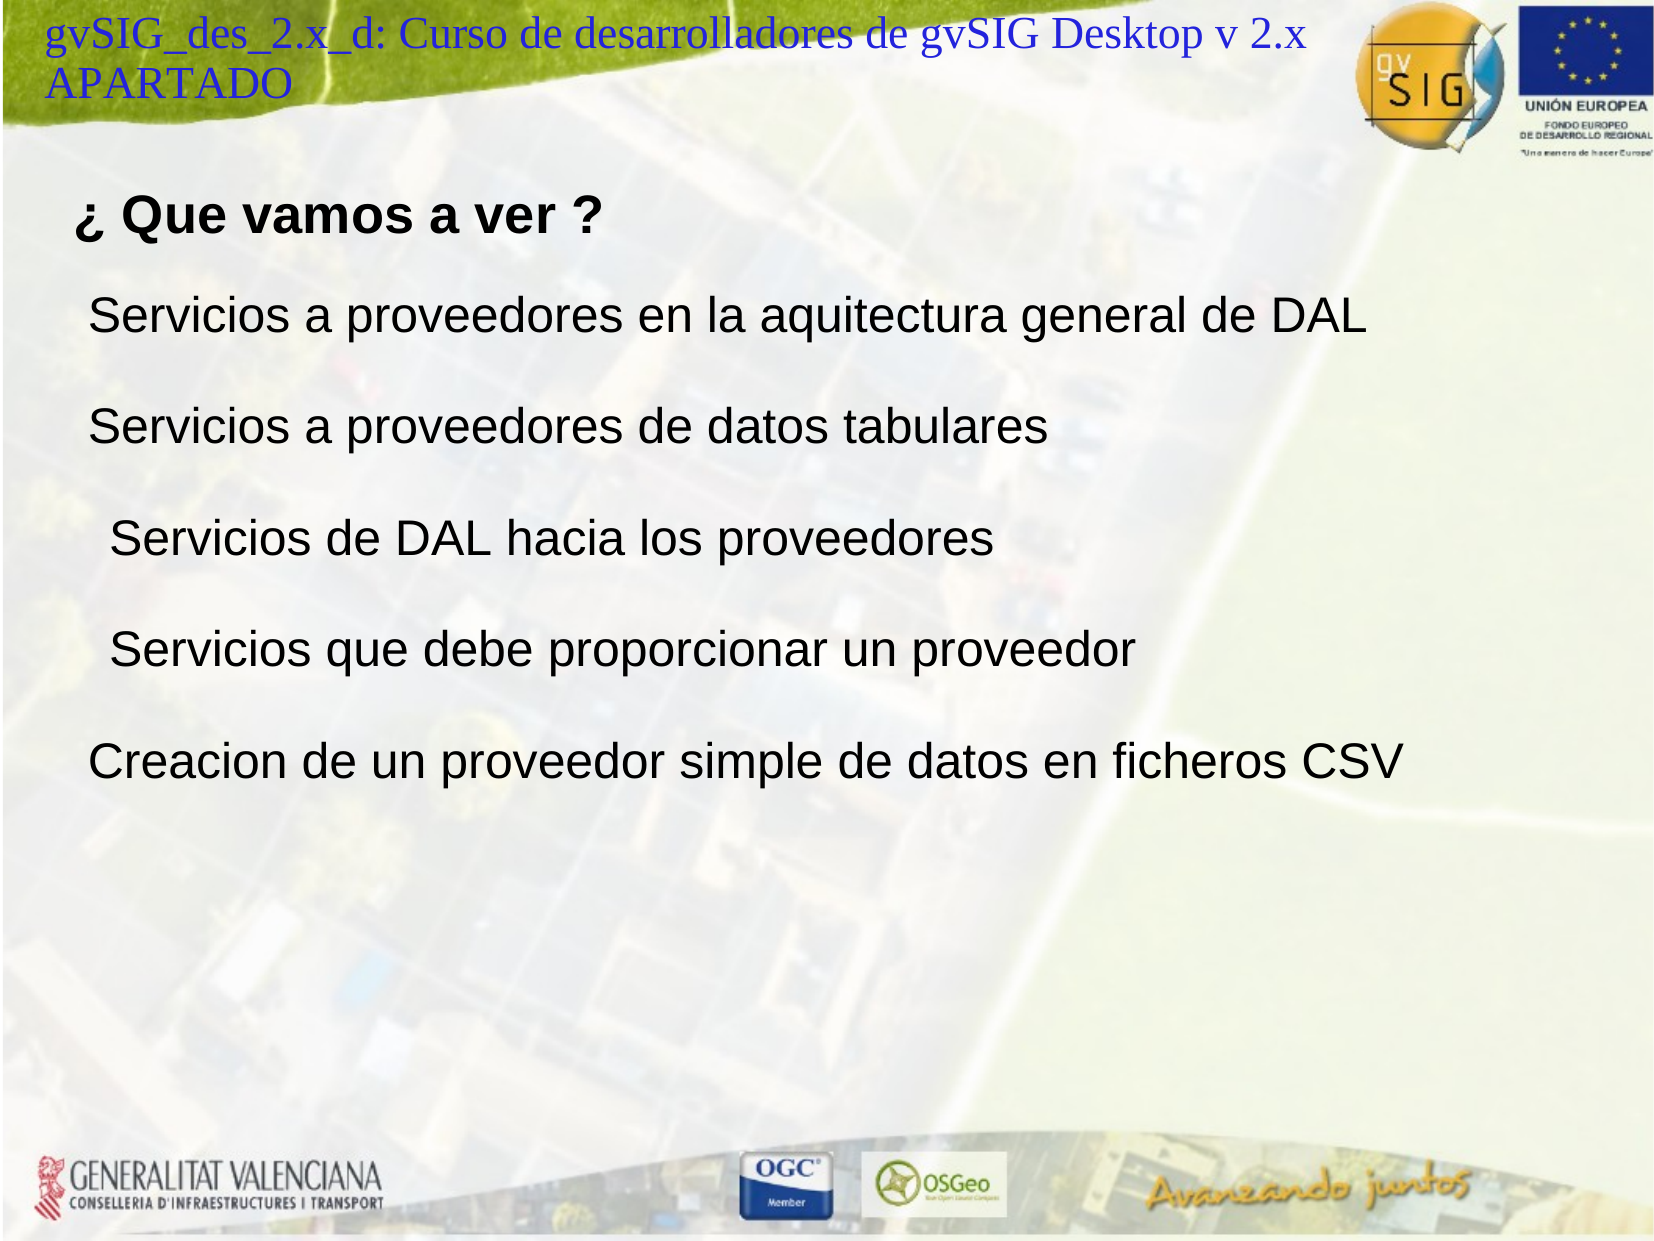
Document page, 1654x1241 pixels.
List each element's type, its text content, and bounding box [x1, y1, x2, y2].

text_box ¿ Que vamos a ver ? Servicios a proveedores en la aquitectura general de DAL Servicios a proveedores de datos tabulares Servicios de DAL hacia los proveedores Servicios que debe proporcionar un proveedor Creacion de un proveedor simple de datos en ficheros CSV [59, 177, 1625, 1054]
picture [2, 0, 1654, 1241]
